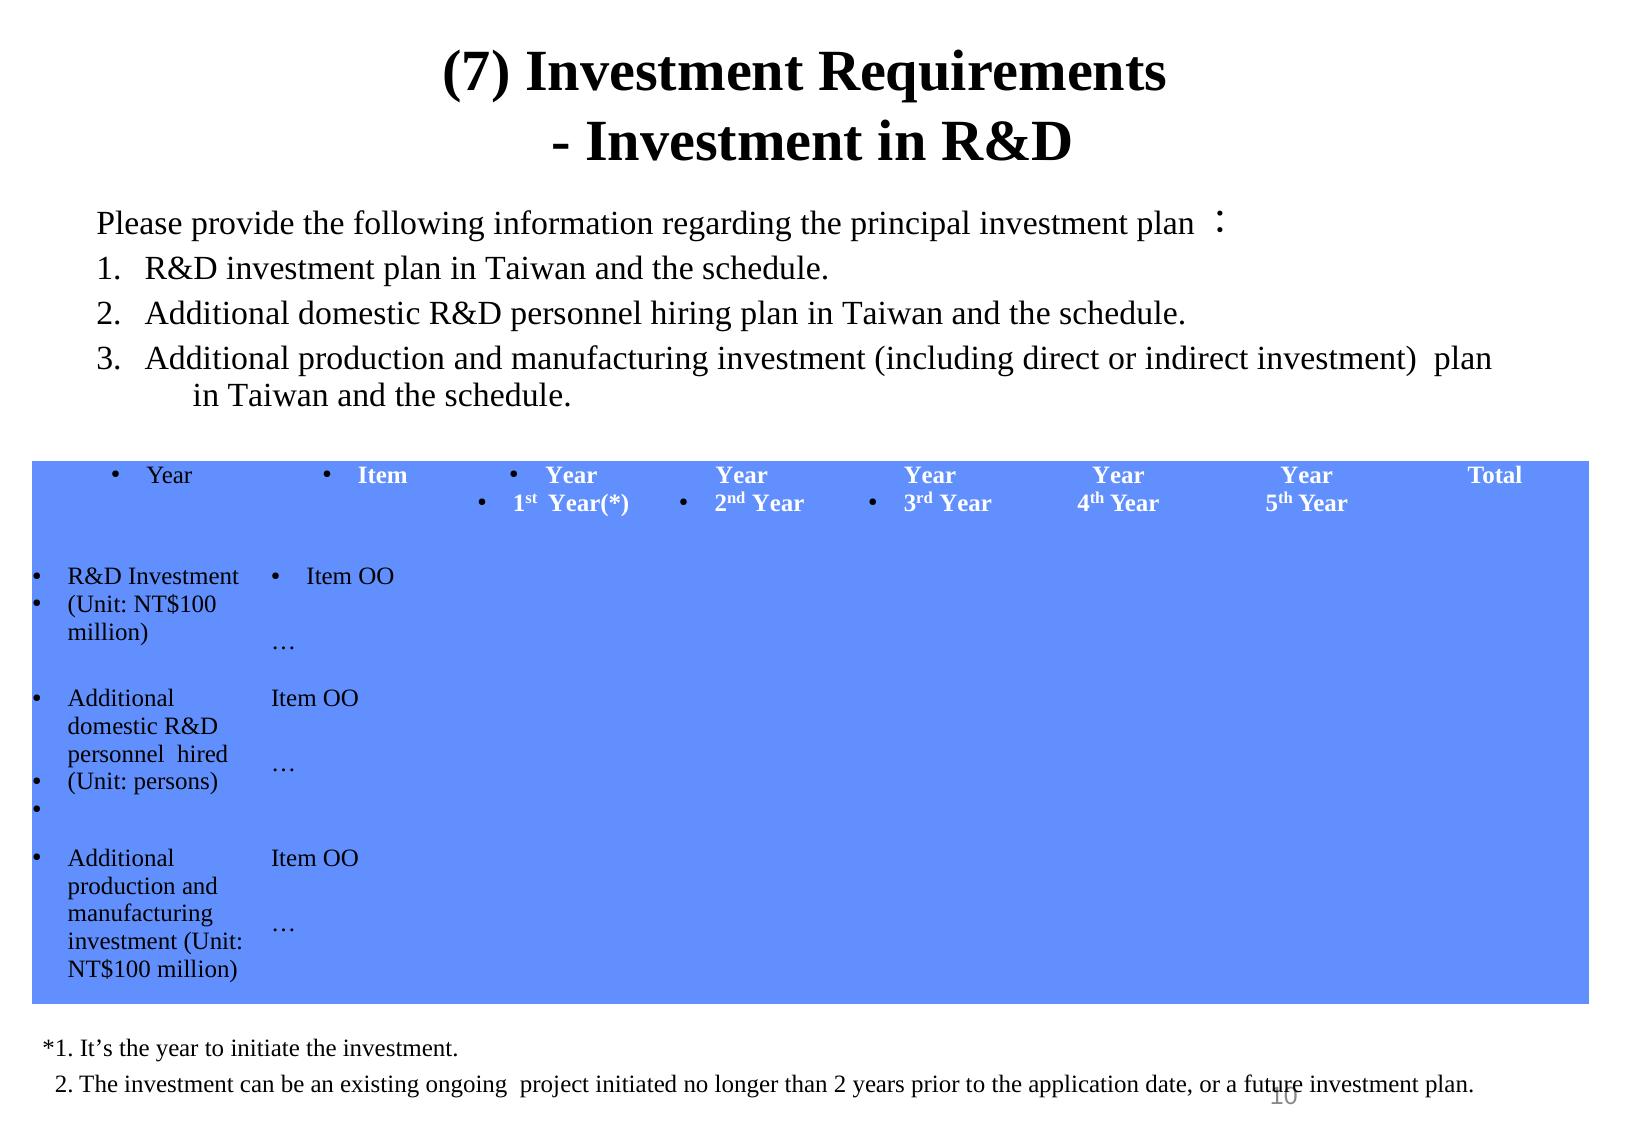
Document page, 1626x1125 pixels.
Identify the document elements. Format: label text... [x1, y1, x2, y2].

table_header Year 3rd Year [836, 461, 1024, 563]
table_cell [836, 563, 1024, 627]
table_header Year [32, 461, 271, 563]
table_cell [648, 844, 836, 909]
table_header Year 4th Year [1024, 461, 1213, 563]
table_cell [459, 627, 648, 685]
table_cell [1024, 685, 1213, 749]
table_cell … [271, 627, 459, 685]
table_cell [1213, 844, 1401, 909]
table_cell [836, 627, 1024, 685]
table_cell [1401, 685, 1589, 749]
table_header Year 1st Year(*) [459, 461, 648, 563]
table_cell Item OO [271, 685, 459, 749]
table_cell [836, 844, 1024, 909]
table_cell [1024, 844, 1213, 909]
table_cell [459, 685, 648, 749]
table_cell [648, 685, 836, 749]
table_cell Item OO [271, 844, 459, 909]
table_cell [459, 563, 648, 627]
table_cell [1401, 627, 1589, 685]
table_cell [836, 909, 1024, 1004]
table_cell [1401, 749, 1589, 844]
table_cell [1401, 844, 1589, 909]
table_cell [1401, 563, 1589, 627]
title (7) Investment Requirements - Investment in R&D [81, 5, 1544, 196]
text_box *1. It’s the year to initiate the investment. 2. The investment can be an existing ongoing project initiated no longer than 2 years prior to the application date, or a future investment plan. [27, 1024, 1514, 1106]
table_cell [648, 749, 836, 844]
table_cell [459, 909, 648, 1004]
table_cell [648, 563, 836, 627]
table_header Year 2nd Year [648, 461, 836, 563]
table_cell [459, 749, 648, 844]
table_cell [836, 685, 1024, 749]
table_cell [648, 627, 836, 685]
table_cell [1213, 909, 1401, 1004]
table_cell Additional production and manufacturing investment (Unit: NT$100 million) [32, 844, 271, 1004]
table_cell [1024, 627, 1213, 685]
text_box 9 [1254, 1064, 1621, 1125]
table_cell R&D Investment (Unit: NT$100 million) [32, 563, 271, 685]
table_cell [1213, 685, 1401, 749]
table_cell … [271, 749, 459, 844]
table_cell [1024, 749, 1213, 844]
table_cell [1213, 749, 1401, 844]
table_header Year 5th Year [1213, 461, 1401, 563]
table_cell Item OO [271, 563, 459, 627]
table_cell [1024, 909, 1213, 1004]
table_cell [1401, 909, 1589, 1004]
table_cell [1024, 563, 1213, 627]
table_cell [1213, 563, 1401, 627]
table_cell [648, 909, 836, 1004]
table_header Item [271, 461, 459, 563]
table_cell [836, 749, 1024, 844]
list Please provide the following information regarding the principal investment plan： R&D investment plan in Taiwan and the schedule. Additional domestic R&D personnel hiring plan in Taiwan and the schedule. Additional production and manufacturing investment (including direct or indirect investment) plan in Taiwan and the schedule. [81, 196, 1544, 422]
table_cell [1213, 627, 1401, 685]
table_cell … [271, 909, 459, 1004]
table_cell Additional domestic R&D personnel hired (Unit: persons) [32, 685, 271, 844]
table_header Total [1401, 461, 1589, 563]
table_cell [459, 844, 648, 909]
